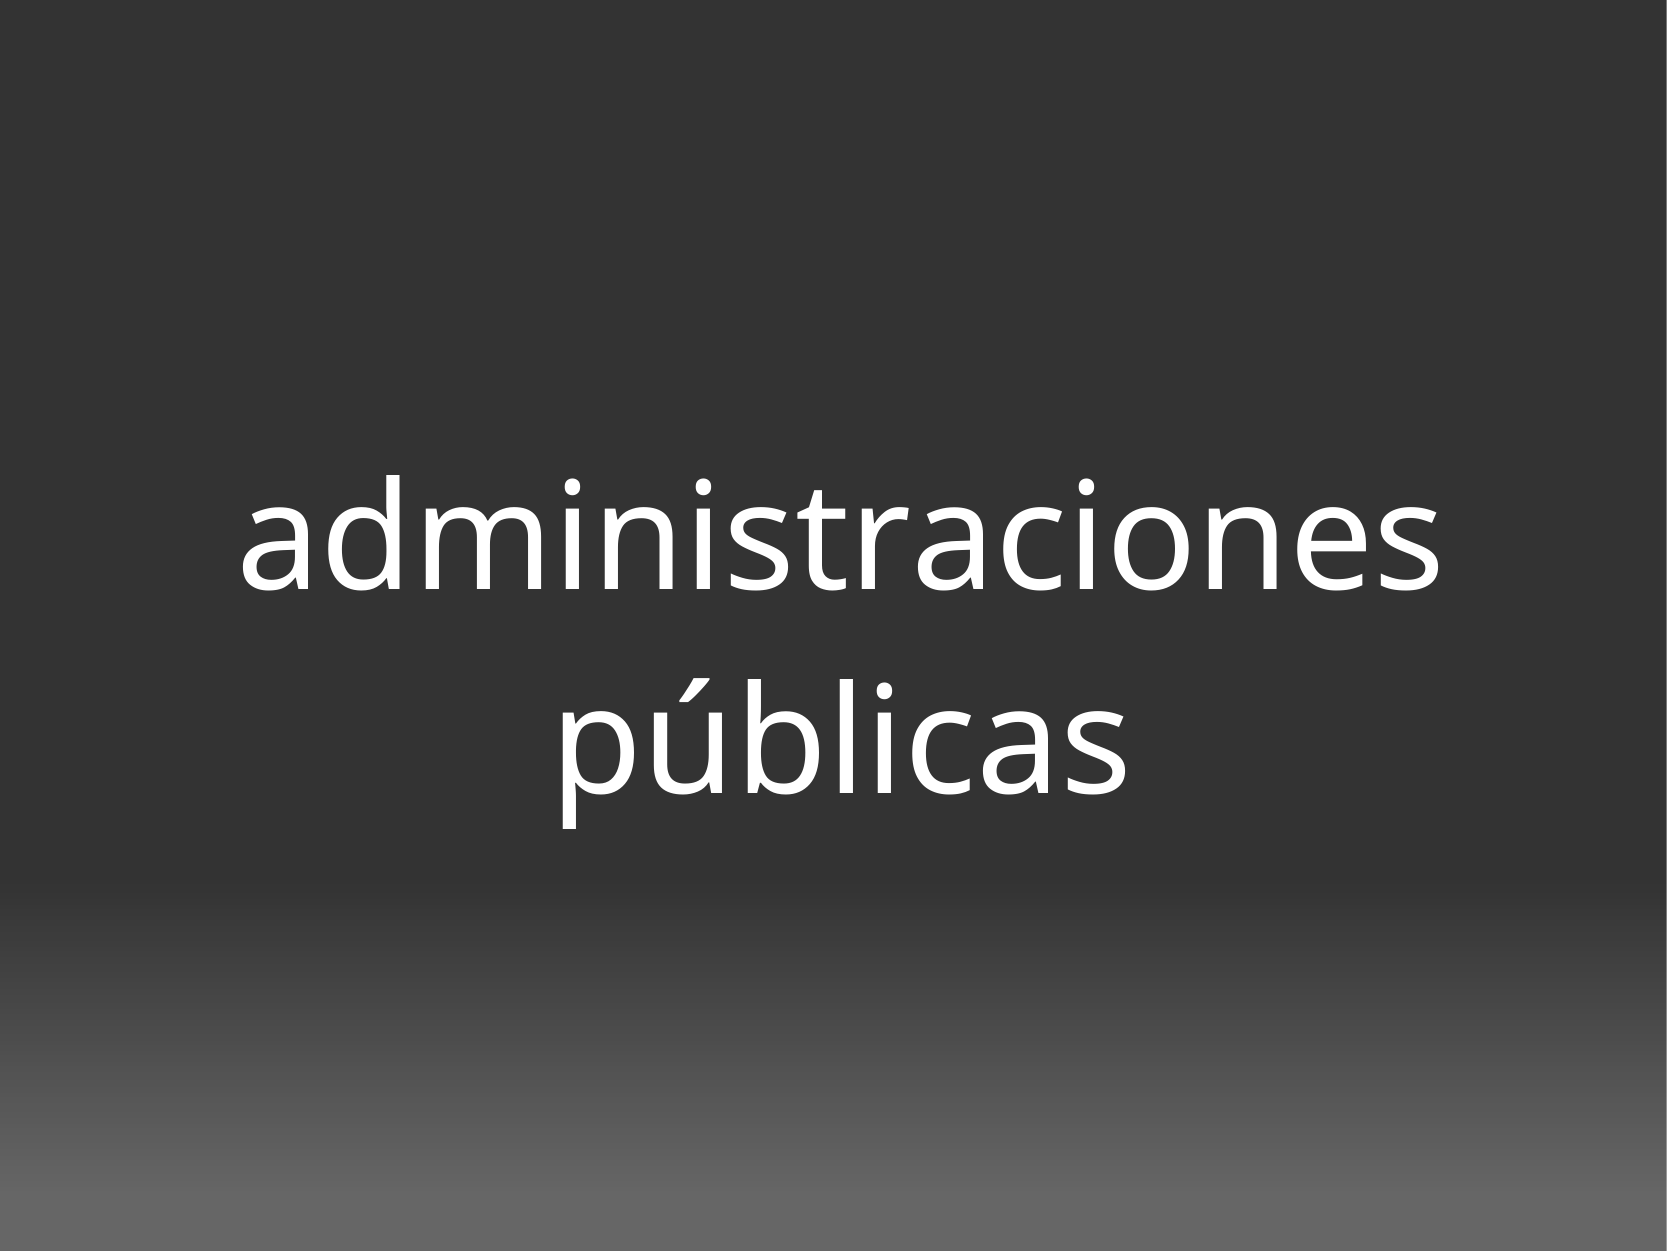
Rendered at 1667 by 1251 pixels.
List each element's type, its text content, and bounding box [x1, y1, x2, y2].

picture [0, 0, 1667, 1251]
title administraciones públicas [88, 452, 1595, 815]
